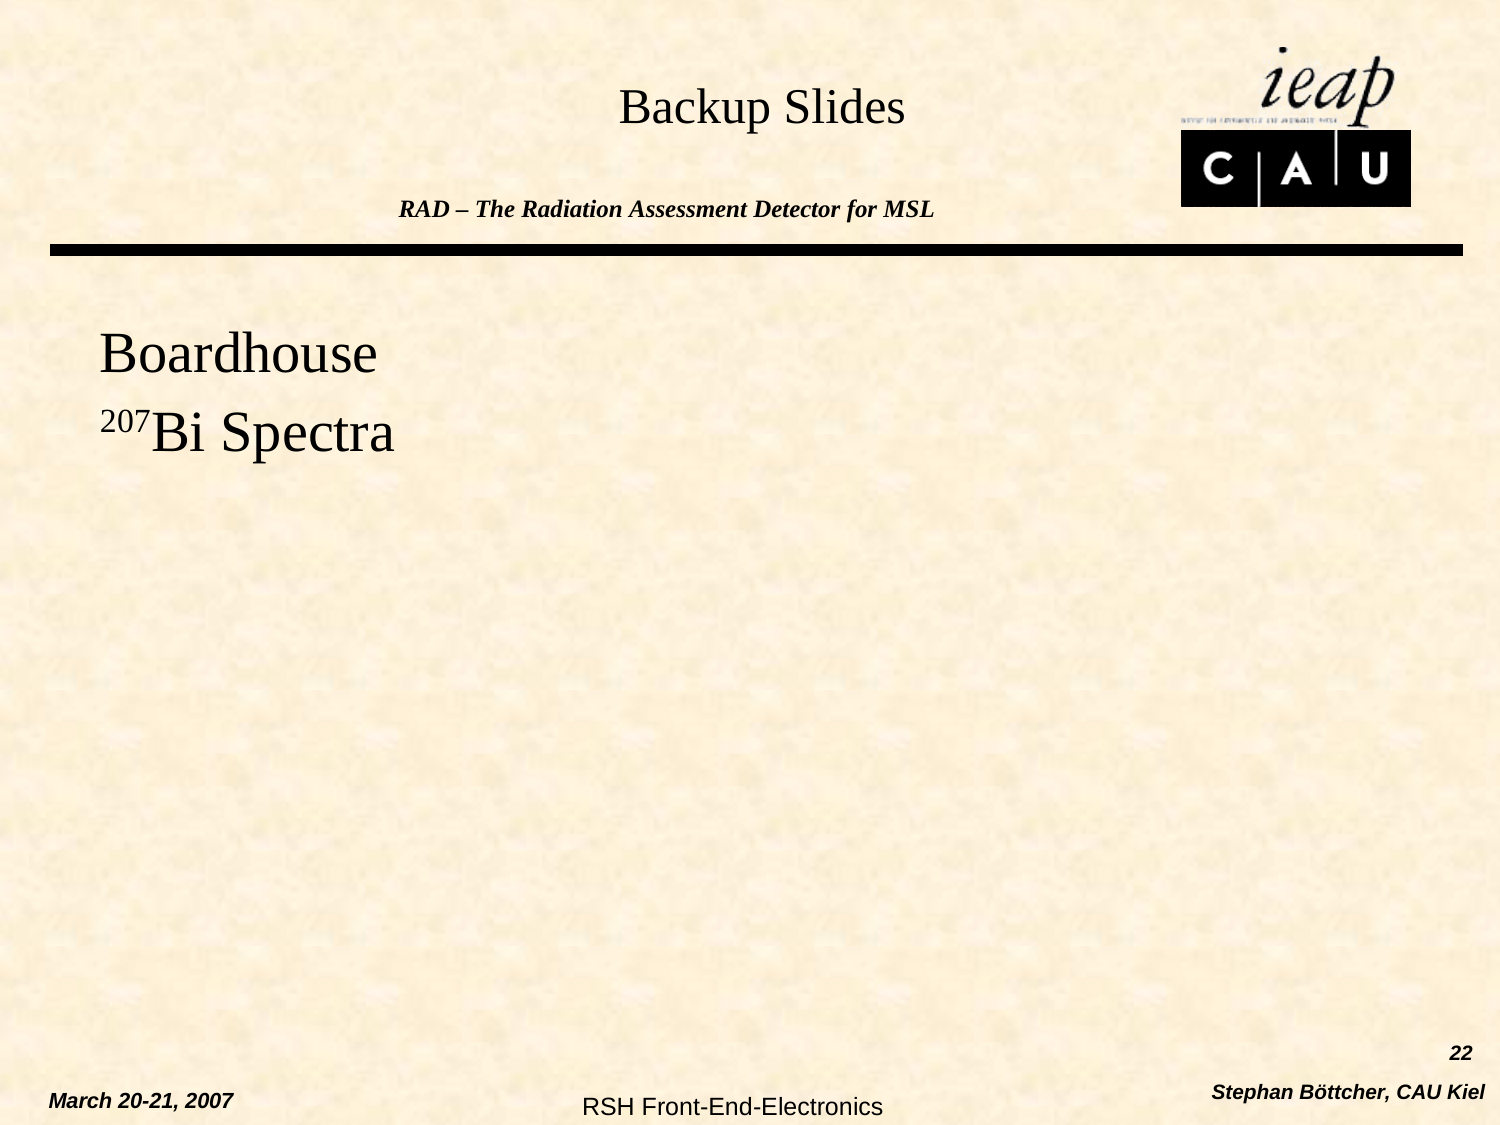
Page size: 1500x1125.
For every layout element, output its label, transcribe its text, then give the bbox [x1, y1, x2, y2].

picture [0, 0, 1500, 1125]
list Boardhouse 207Bi Spectra [100, 320, 1439, 994]
title Backup Slides [299, 8, 1225, 205]
